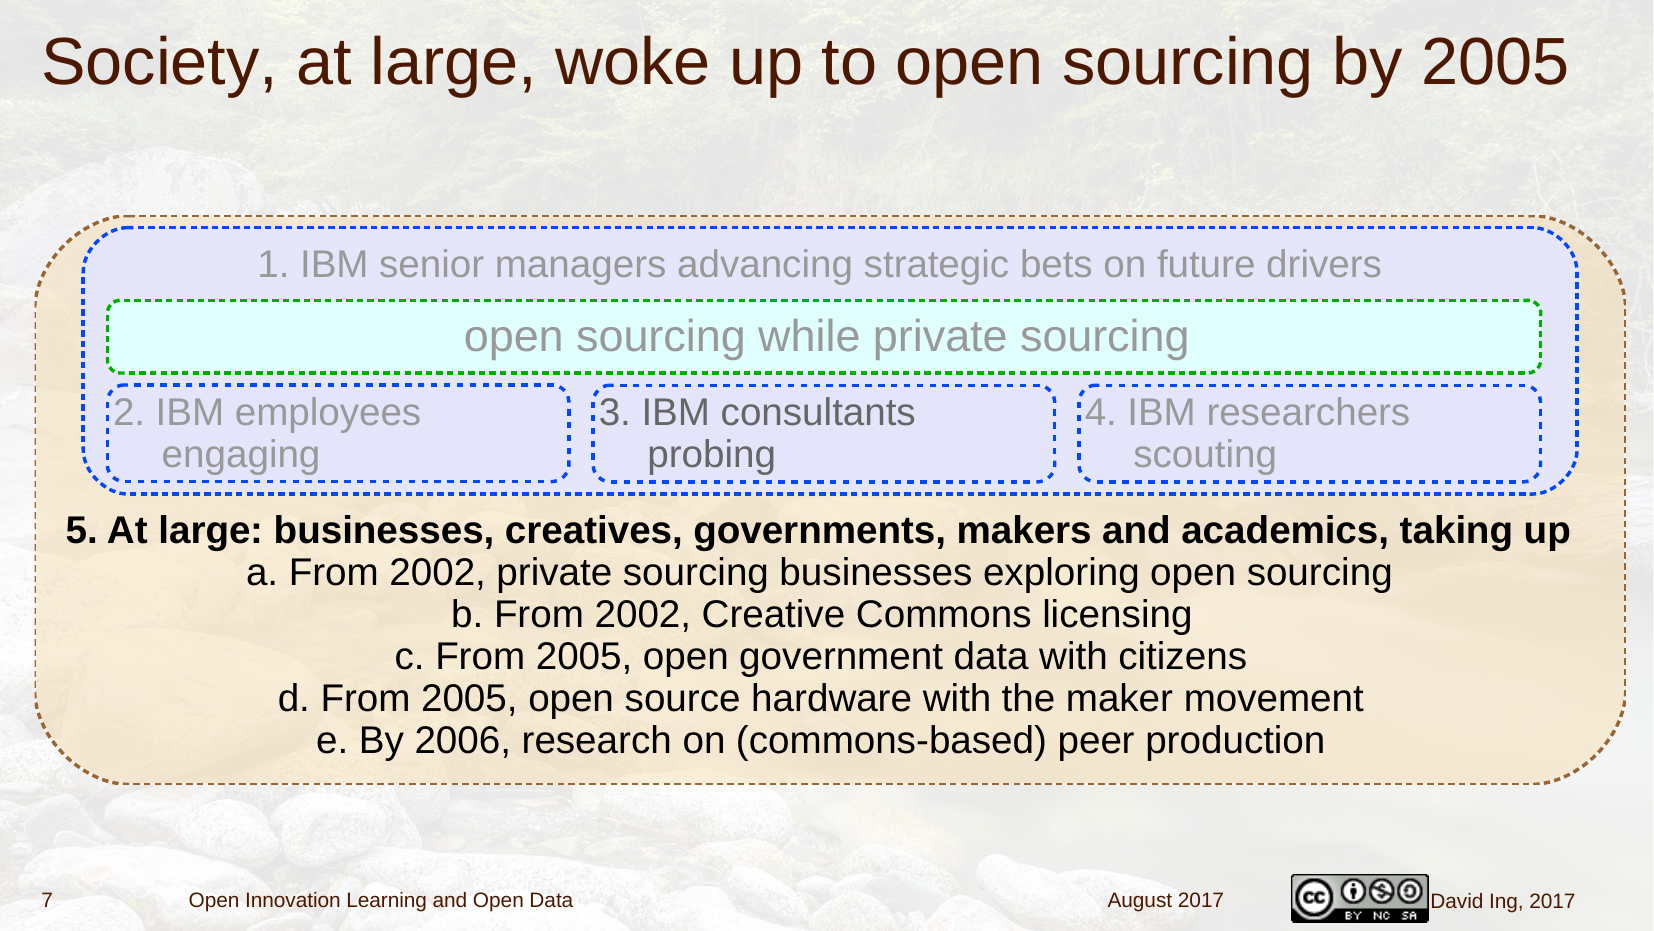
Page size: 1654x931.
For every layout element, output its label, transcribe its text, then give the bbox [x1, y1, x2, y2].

title Society, at large, woke up to open sourcing by 2005 [41, 30, 1613, 181]
picture [0, 0, 1654, 931]
